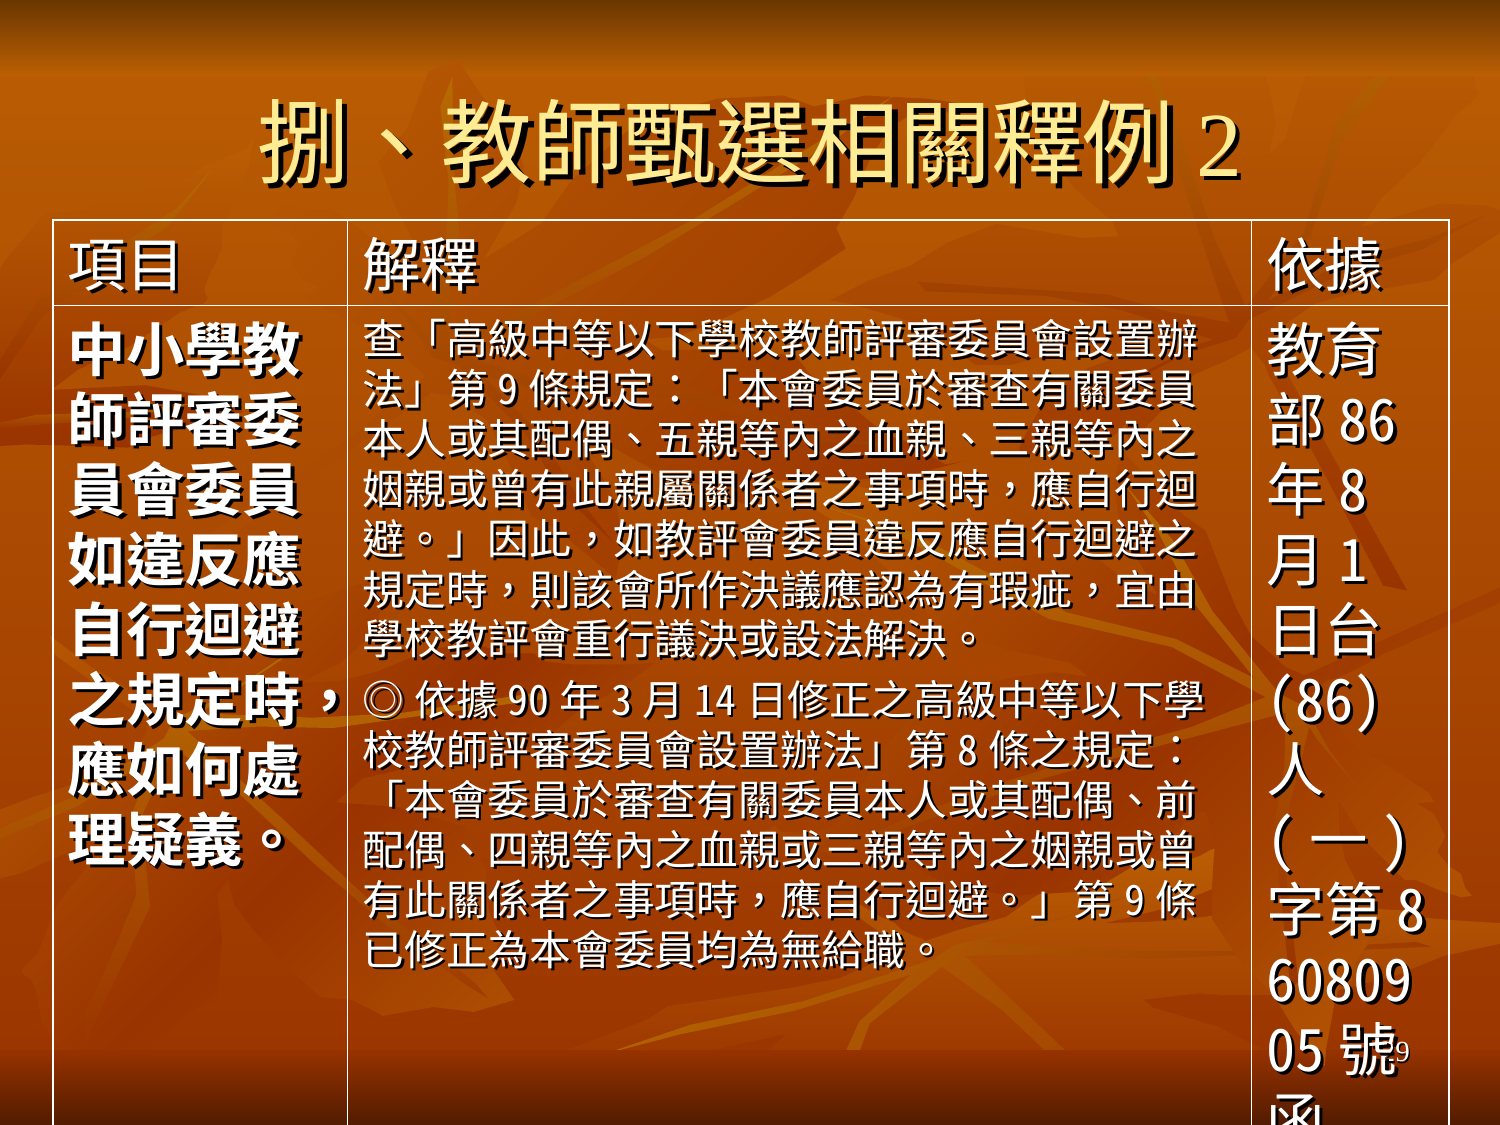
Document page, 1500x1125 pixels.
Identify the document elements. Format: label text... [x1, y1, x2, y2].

table_cell 中小學教師評審委員會委員如違反應自行迴避之規定時，應如何處理疑義。 [54, 306, 347, 1125]
table_header 依據 [1252, 221, 1448, 305]
title 捌、教師甄選相關釋例2 [75, 45, 1426, 219]
table_cell 查「高級中等以下學校教師評審委員會設置辦法」第9條規定：「本會委員於審查有關委員本人或其配偶、五親等內之血親、三親等內之姻親或曾有此親屬關係者之事項時，應自行迴避。」因此，如教評會委員違反應自行迴避之規定時，則該會所作決議應認為有瑕疵，宜由學校教評會重行議決或設法解決。 ◎依據90年3月14日修正之高級中等以下學校教師評審委員會設置辦法」第8條之規定：「本會委員於審查有關委員本人或其配偶、前配偶、四親等內之血親或三親等內之姻親或曾有此關係者之事項時，應自行迴避。」第9條已修正為本會委員均為無給職。 [348, 306, 1251, 1125]
table_header 解釋 [348, 221, 1251, 305]
table_cell 教育部86年8月1日台(86)人(一)字第86080905號函 [1252, 306, 1448, 1125]
table_header 項目 [54, 221, 347, 305]
